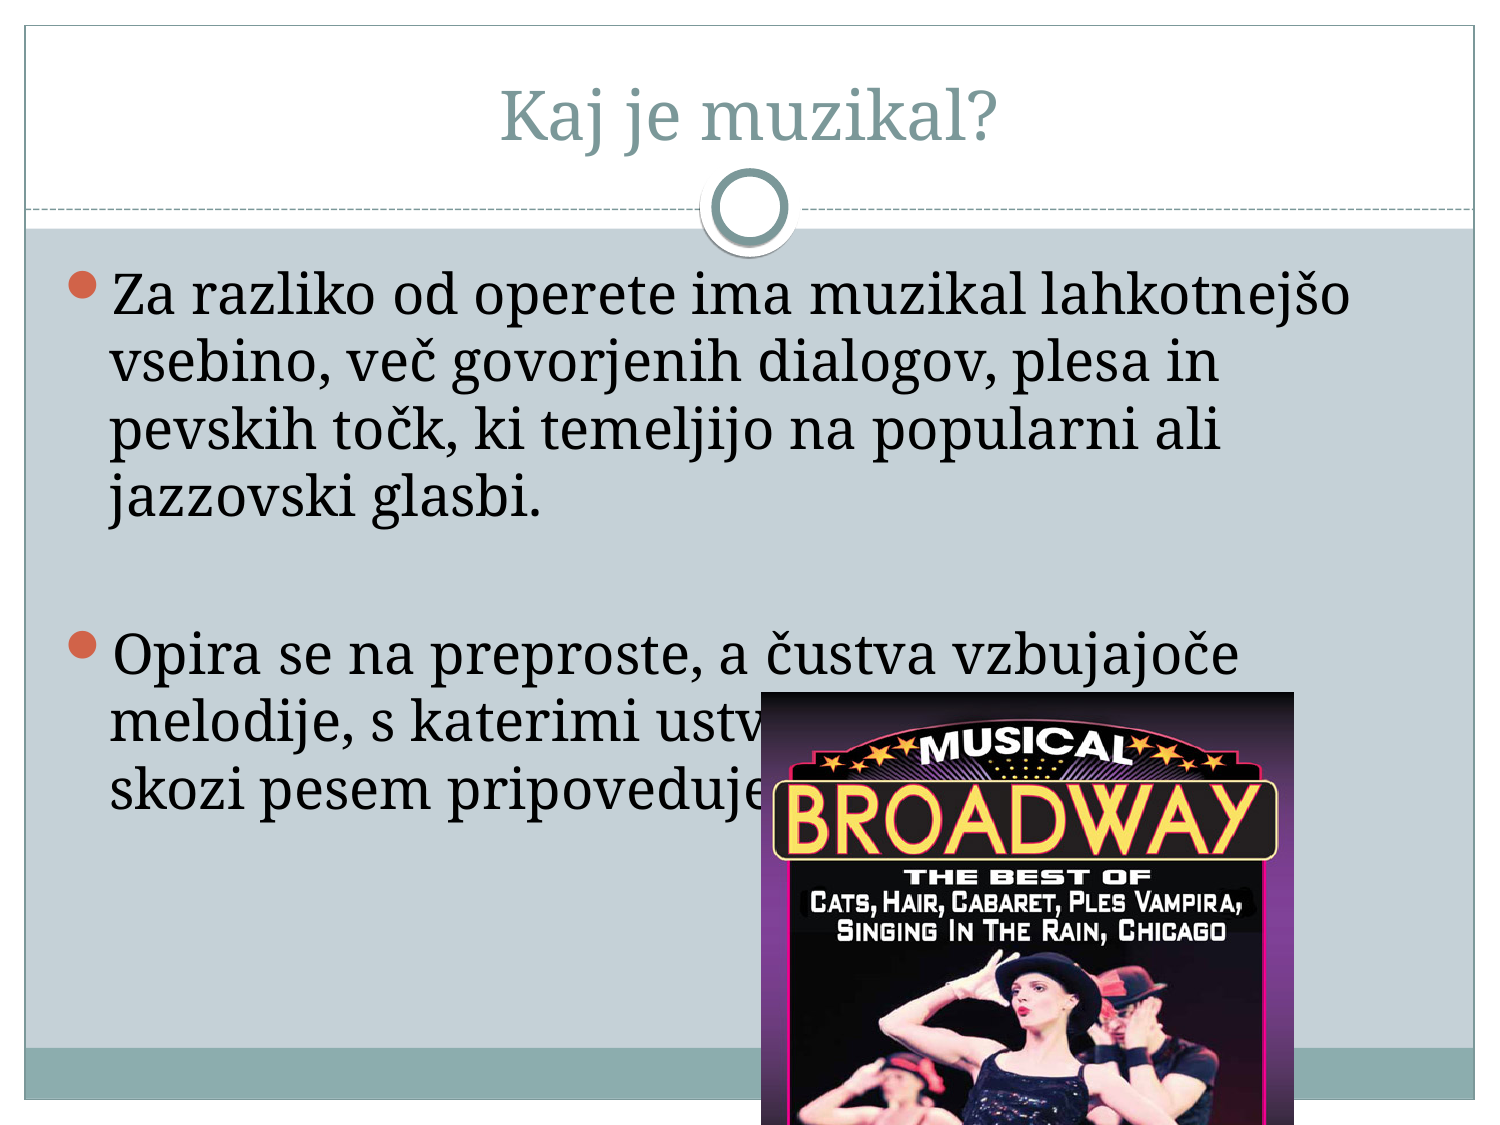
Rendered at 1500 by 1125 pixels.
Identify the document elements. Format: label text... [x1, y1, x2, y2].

title Kaj je muzikal? [49, 37, 1450, 162]
picture [761, 692, 1294, 1125]
list Za razliko od operete ima muzikal lahkotnejšo vsebino, več govorjenih dialogov, plesa in pevskih točk, ki temeljijo na popularni ali jazzovski glasbi. Opira se na preproste, a čustva vzbujajoče melodije, s katerimi ustvarjajo atmosfero in skozi pesem pripovedujejo zgodbo. [49, 250, 1445, 1001]
